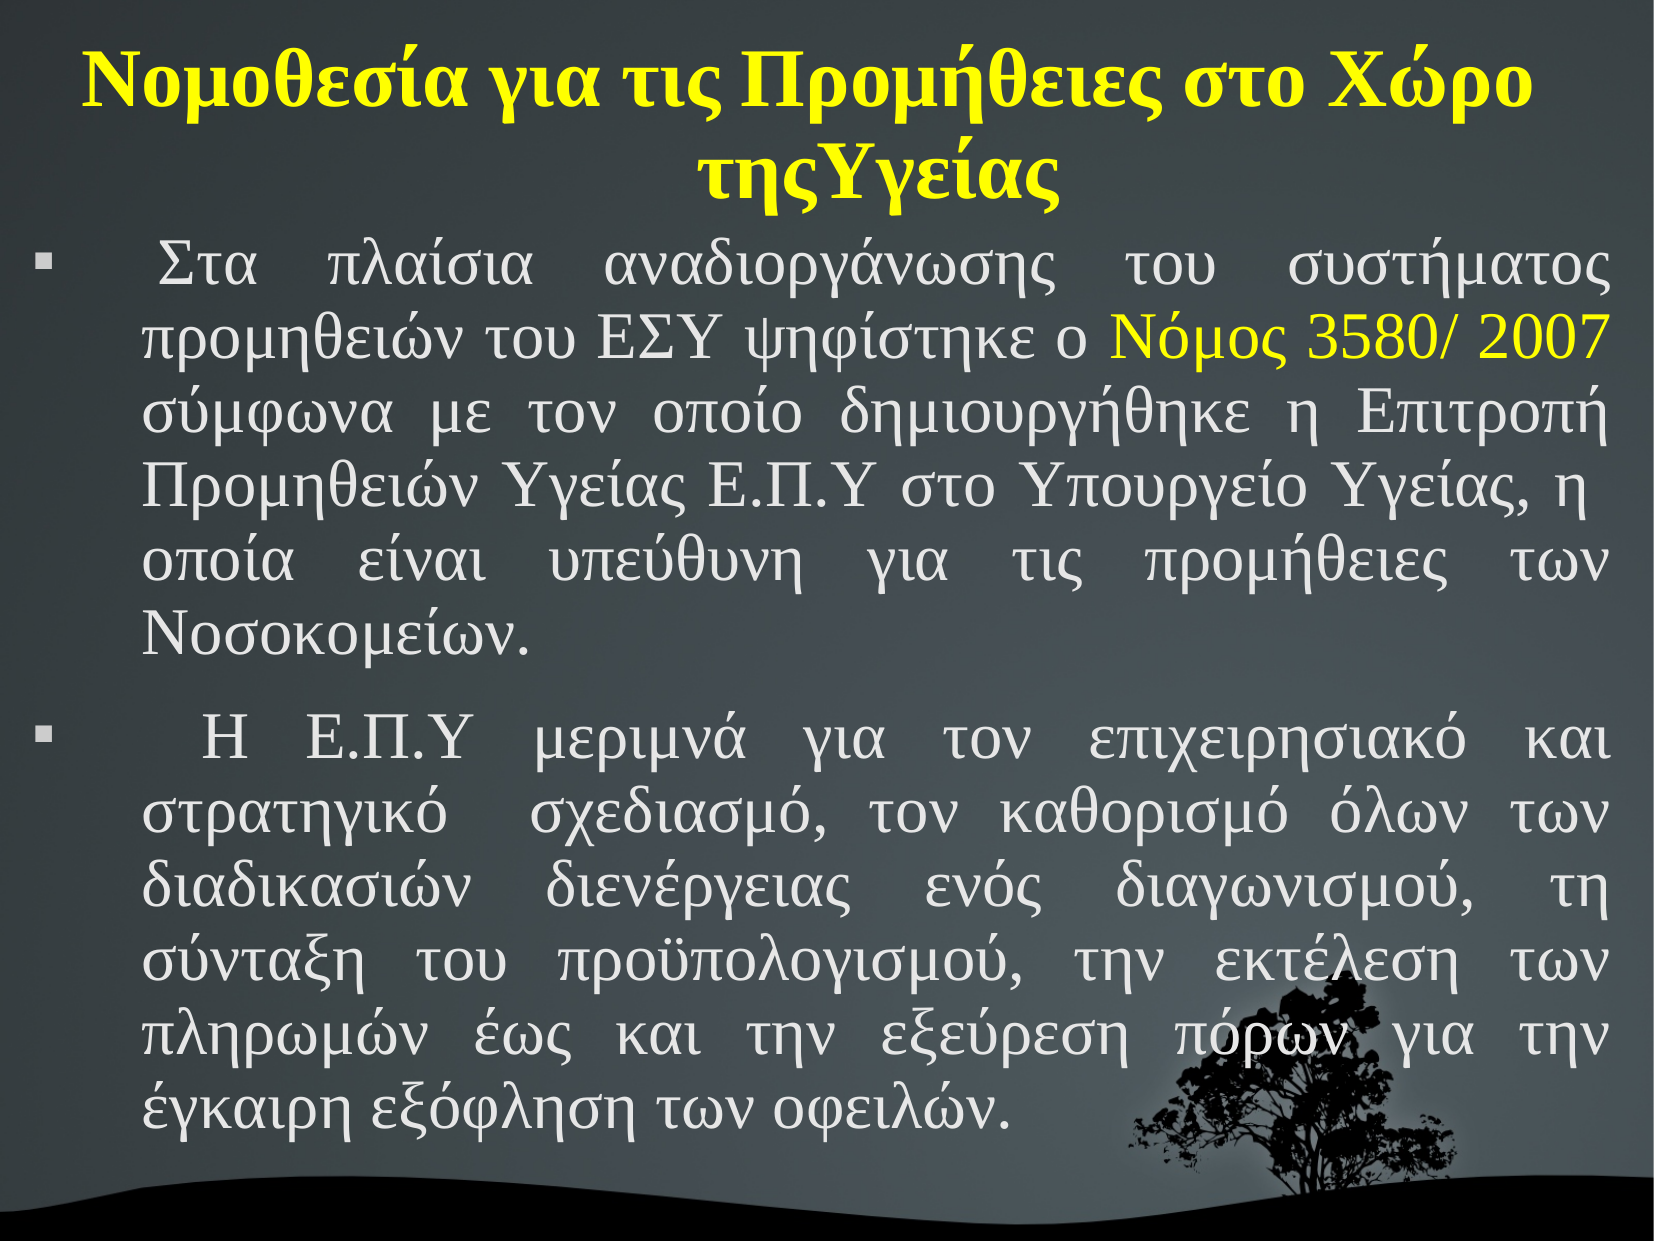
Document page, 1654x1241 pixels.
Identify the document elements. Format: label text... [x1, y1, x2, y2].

list Στα πλαίσια αναδιοργάνωσης του συστήματος προμηθειών του ΕΣΥ ψηφίστηκε ο Νόμος 3580/ 2007 σύμφωνα με τον οποίο δημιουργήθηκε η Επιτροπή Προμηθειών Υγείας Ε.Π.Υ στο Υπουργείο Υγείας, η οποία είναι υπεύθυνη για τις προμήθειες των Νοσοκομείων. Η Ε.Π.Υ μεριμνά για τον επιχειρησιακό και στρατηγικό σχεδιασμό, τον καθορισμό όλων των διαδικασιών διενέργειας ενός διαγωνισμού, τη σύνταξη του προϋπολογισμού, την εκτέλεση των πληρωμών έως και την εξεύρεση πόρων για την έγκαιρη εξόφληση των οφειλών. [0, 225, 1613, 1144]
text_box Νομοθεσία για τις Προμήθειες στο Χώρο τηςΥγείας [0, 31, 1618, 218]
picture [0, 0, 1654, 1241]
